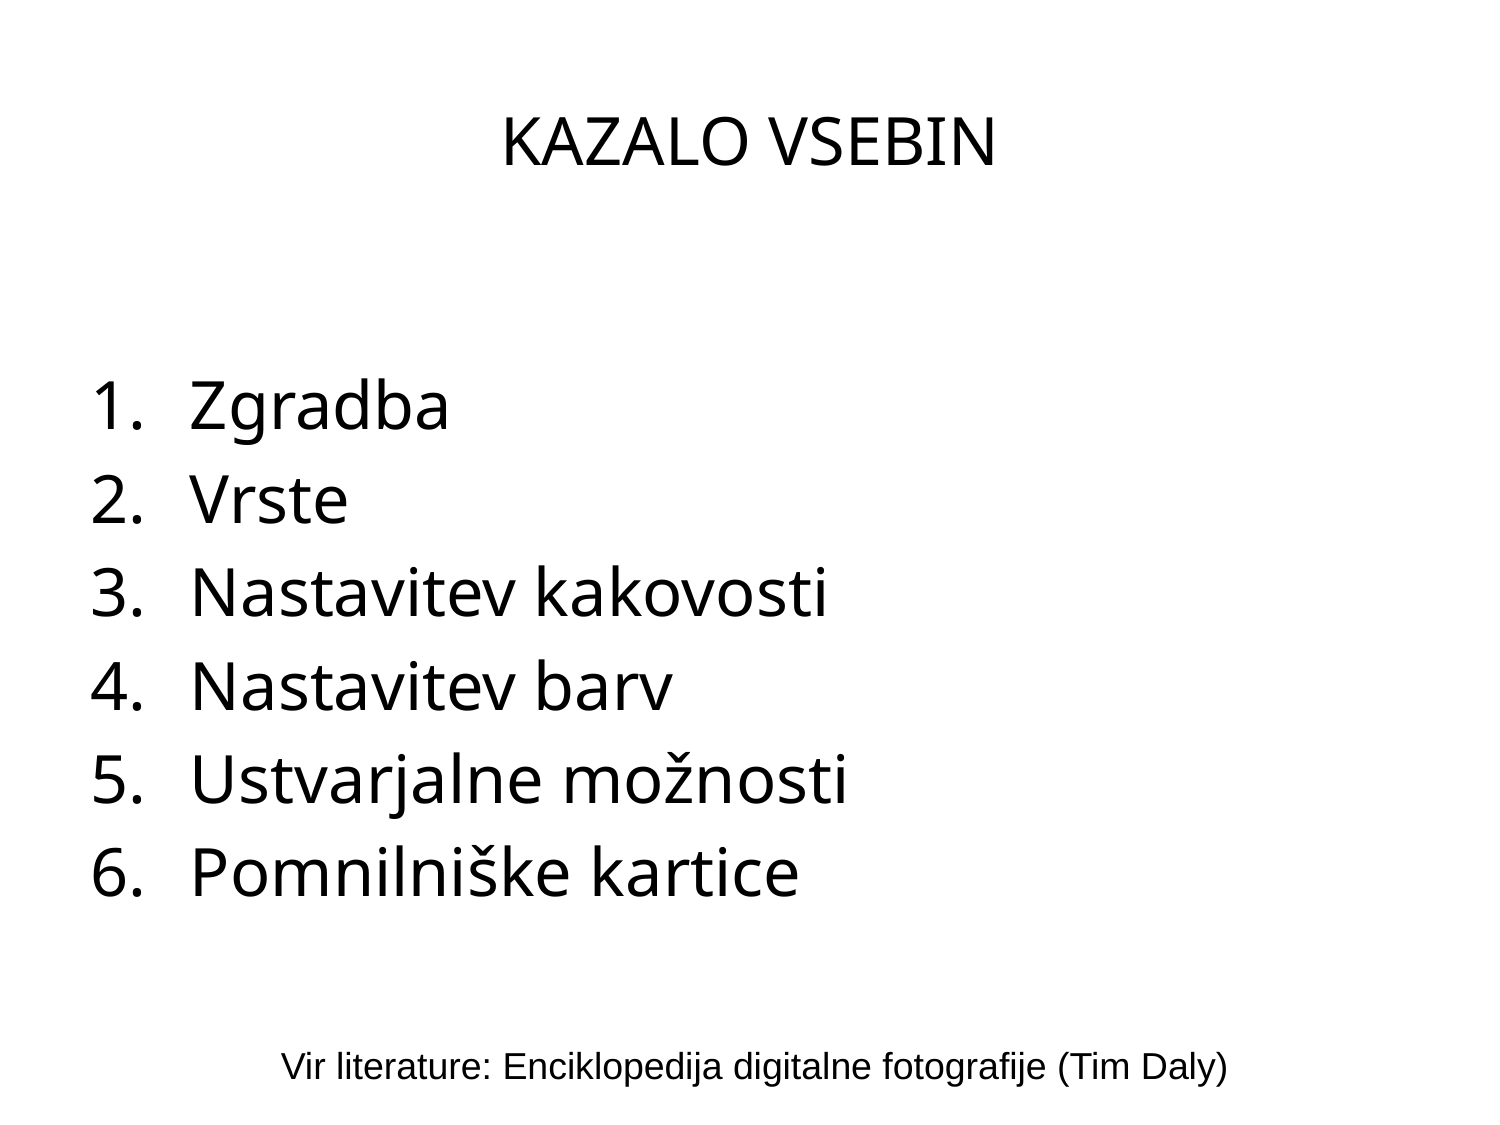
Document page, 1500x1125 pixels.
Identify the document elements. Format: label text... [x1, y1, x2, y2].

title KAZALO VSEBIN [75, 45, 1425, 233]
list Zgradba Vrste Nastavitev kakovosti Nastavitev barv Ustvarjalne možnosti Pomnilniške kartice [75, 262, 1425, 1005]
text_box Vir literature: Enciklopedija digitalne fotografije (Tim Daly) [266, 1034, 1244, 1095]
